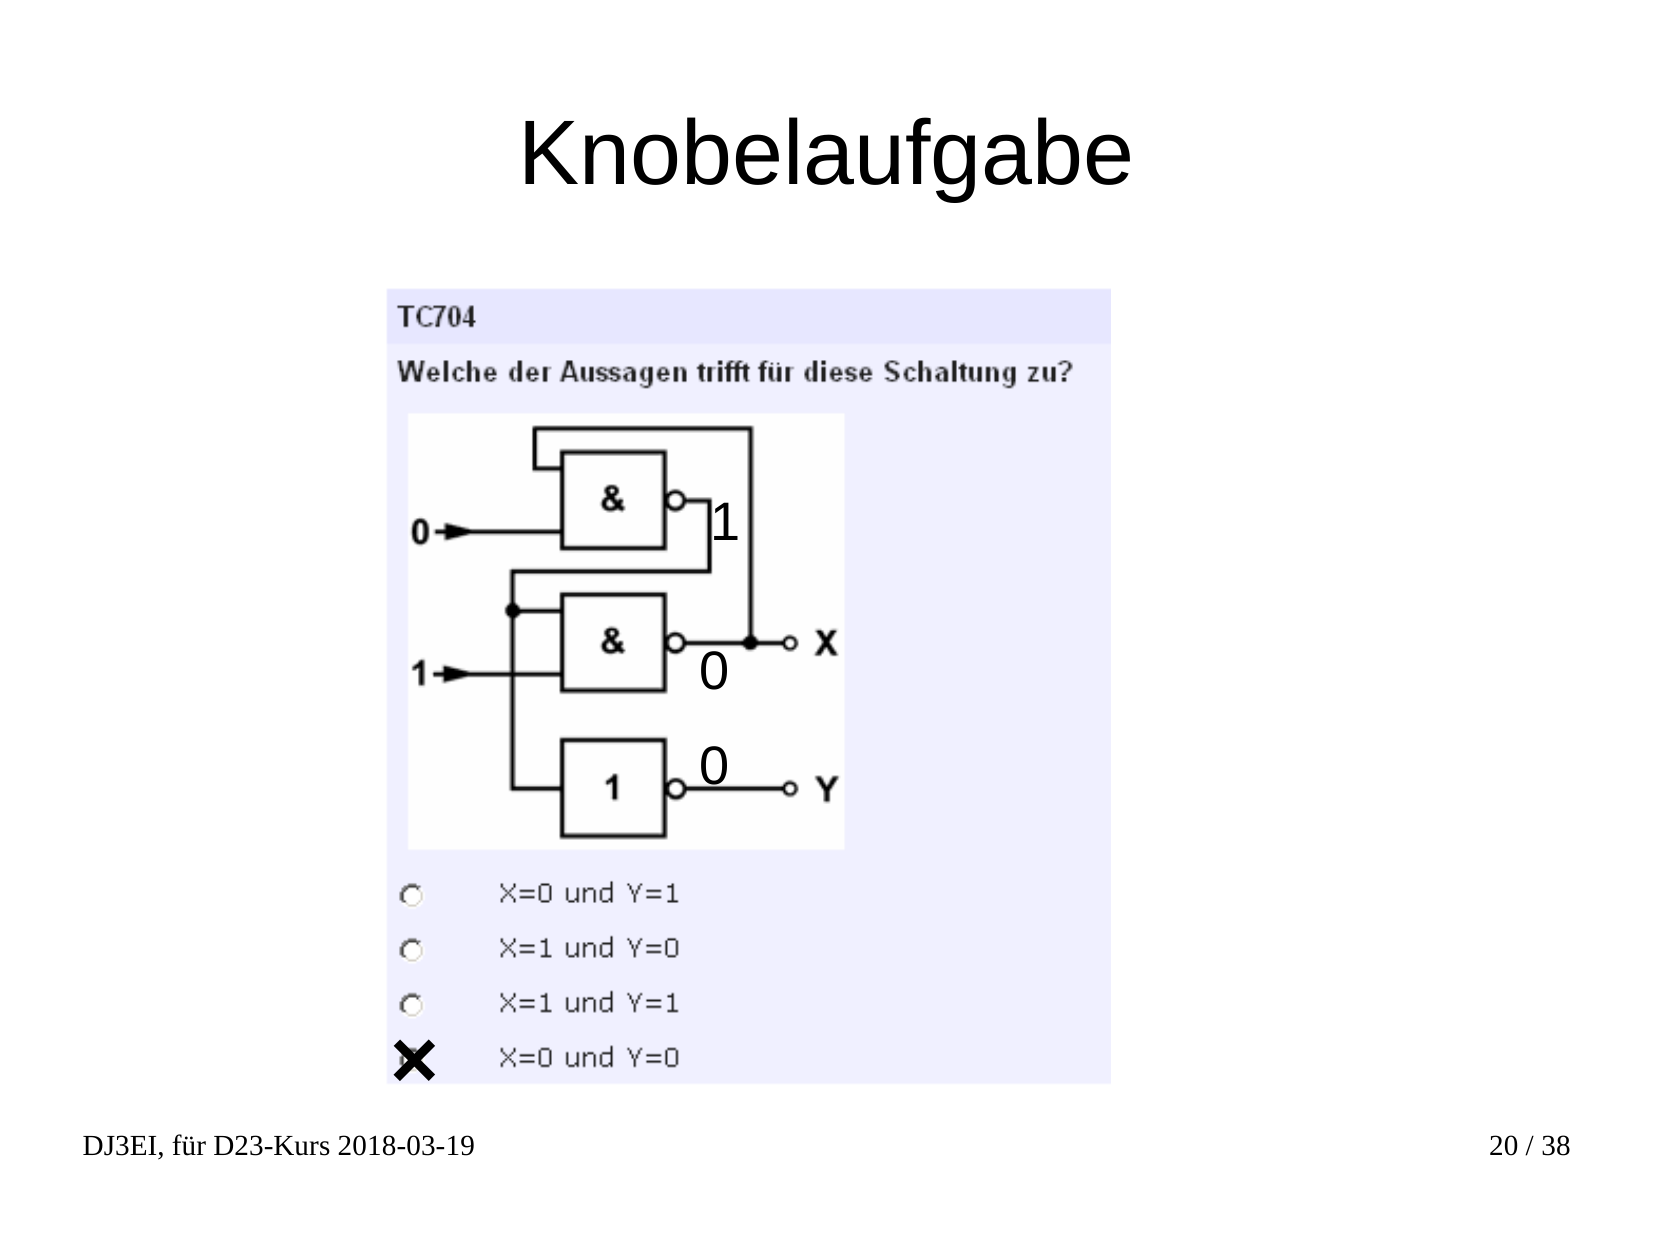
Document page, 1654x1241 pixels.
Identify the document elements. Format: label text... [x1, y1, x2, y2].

text_box × [375, 1005, 438, 1114]
title Knobelaufgabe [82, 49, 1571, 257]
text_box 0 [685, 727, 745, 804]
picture [379, 281, 1111, 1097]
text_box 0 [685, 633, 745, 709]
text_box 1 [696, 484, 756, 560]
